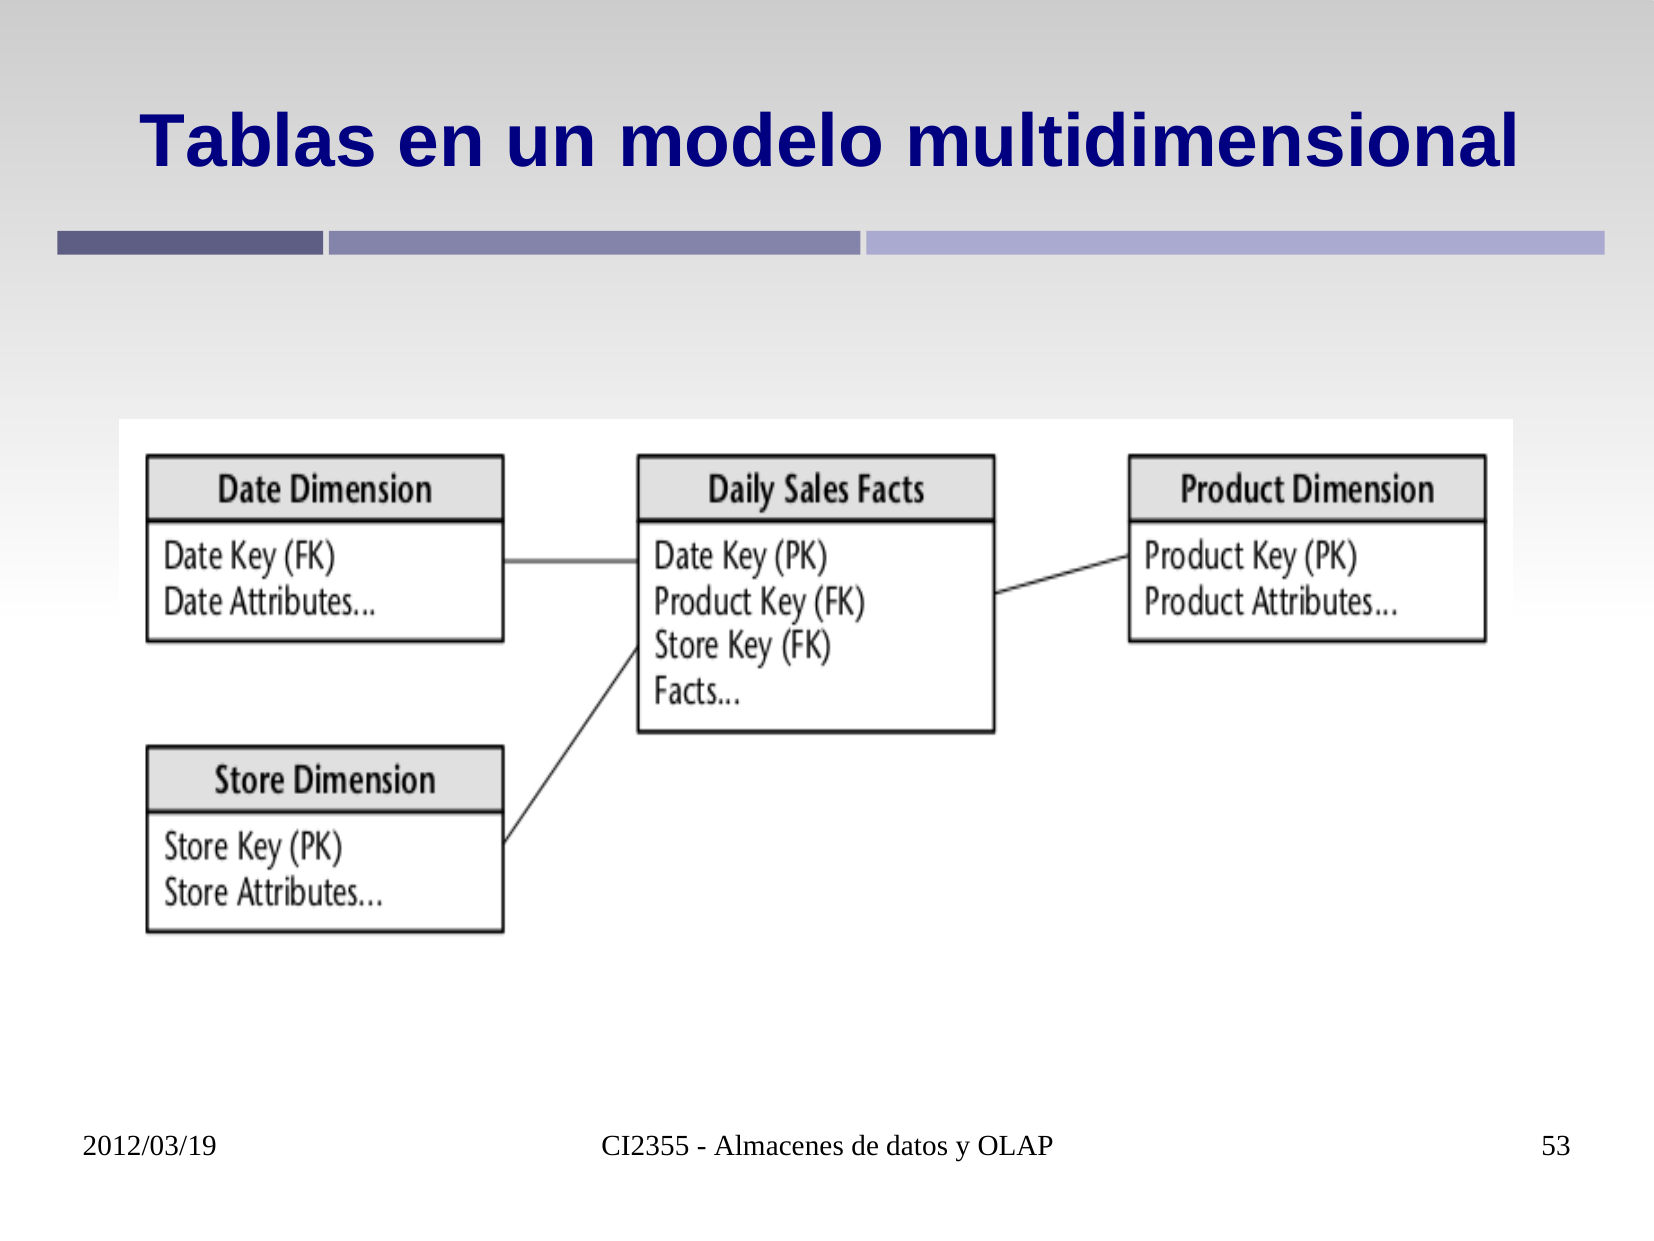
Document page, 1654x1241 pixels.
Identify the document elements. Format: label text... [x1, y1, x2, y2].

title Tablas en un modelo multidimensional [86, 55, 1576, 226]
picture [119, 419, 1513, 952]
